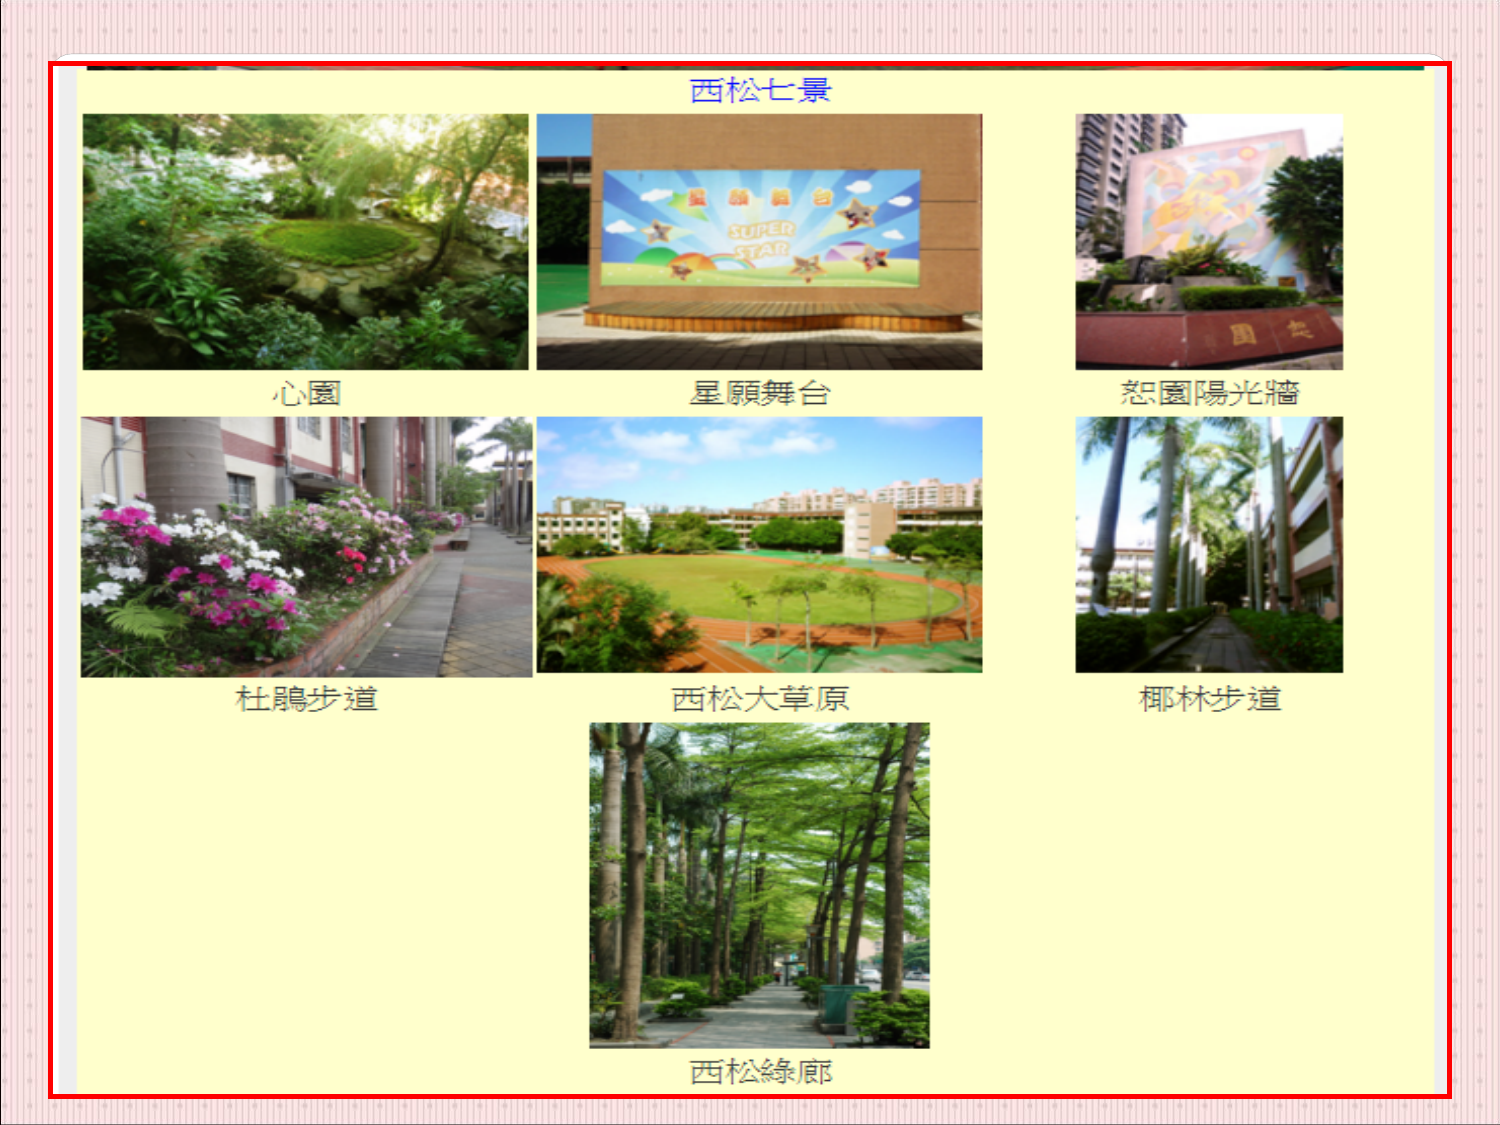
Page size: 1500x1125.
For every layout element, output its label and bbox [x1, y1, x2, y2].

picture [53, 66, 1447, 1095]
